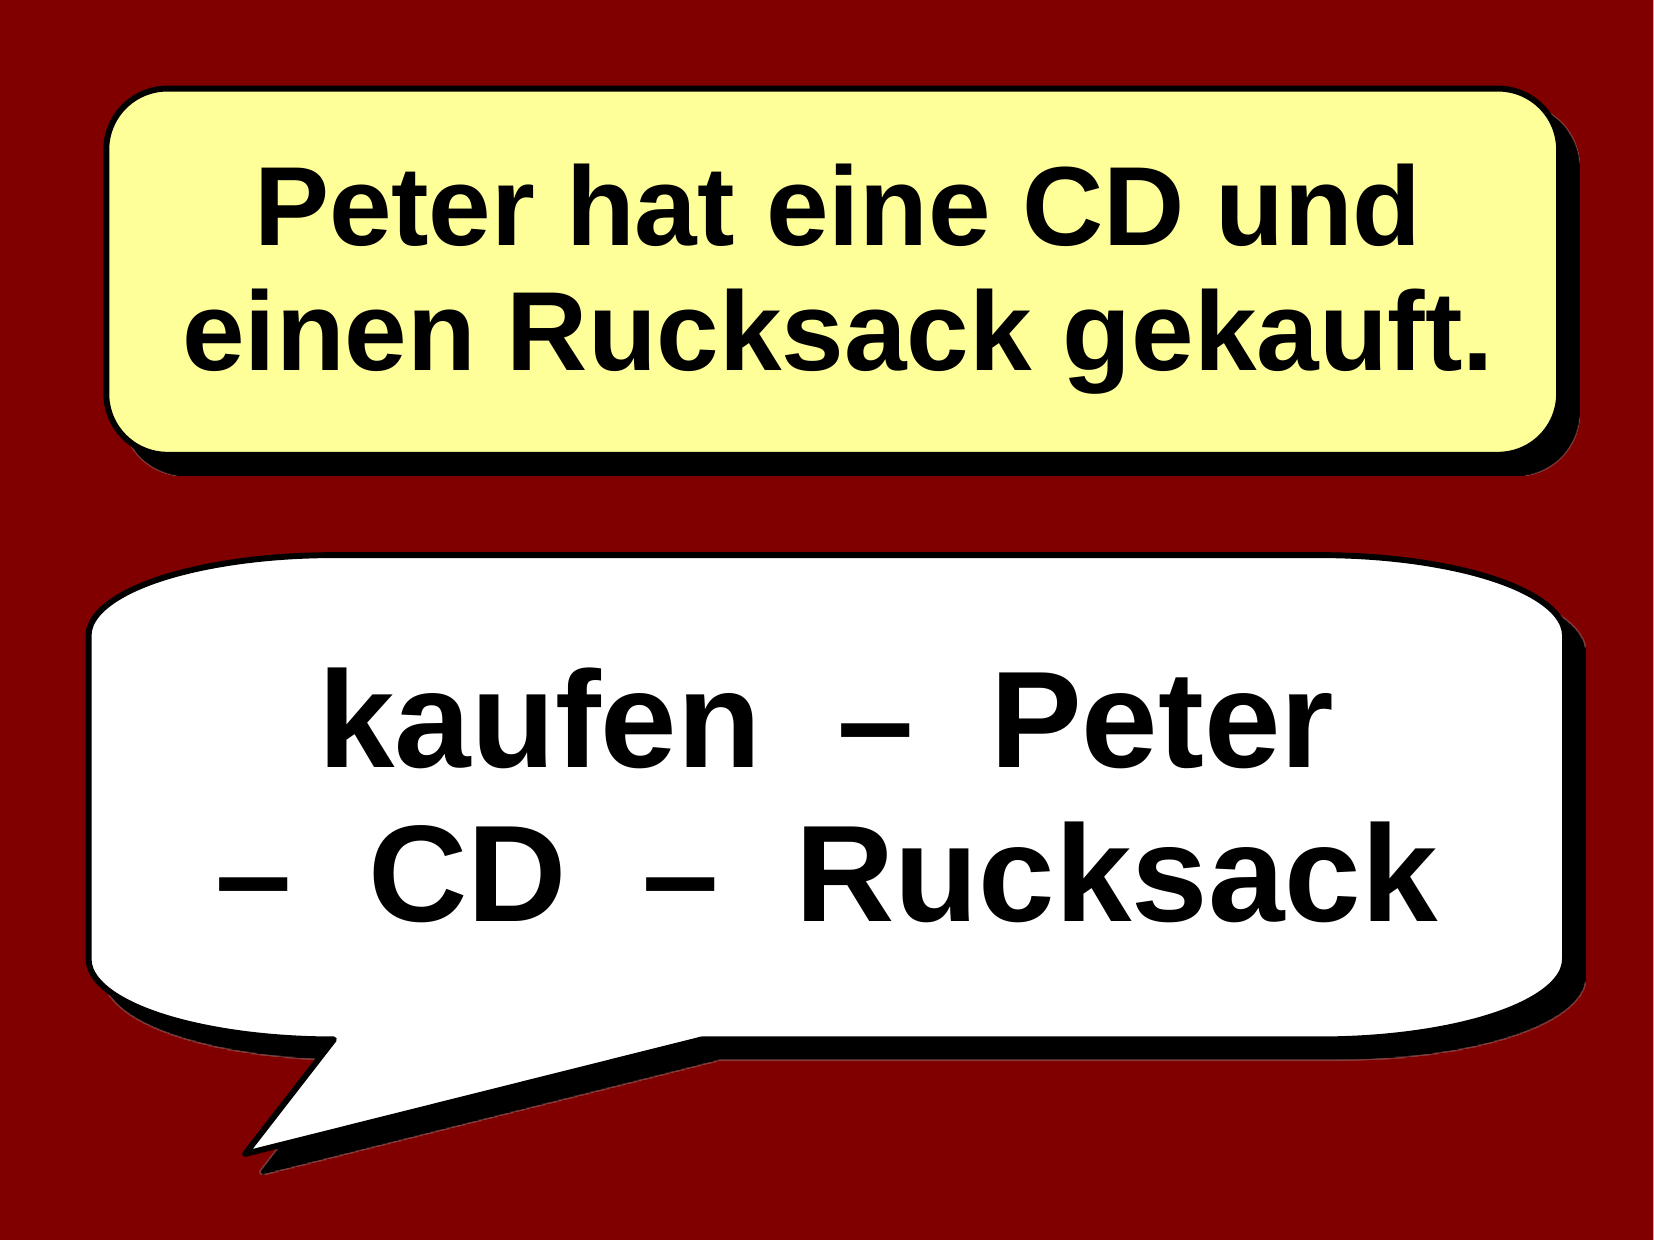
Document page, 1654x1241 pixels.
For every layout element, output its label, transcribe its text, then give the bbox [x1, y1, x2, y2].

text_box [106, 88, 1560, 455]
text_box [88, 555, 1566, 1154]
text_box kaufen – Peter – CD – Rucksack [129, 636, 1524, 959]
text_box Peter hat eine CD und einen Rucksack gekauft. [141, 135, 1536, 403]
